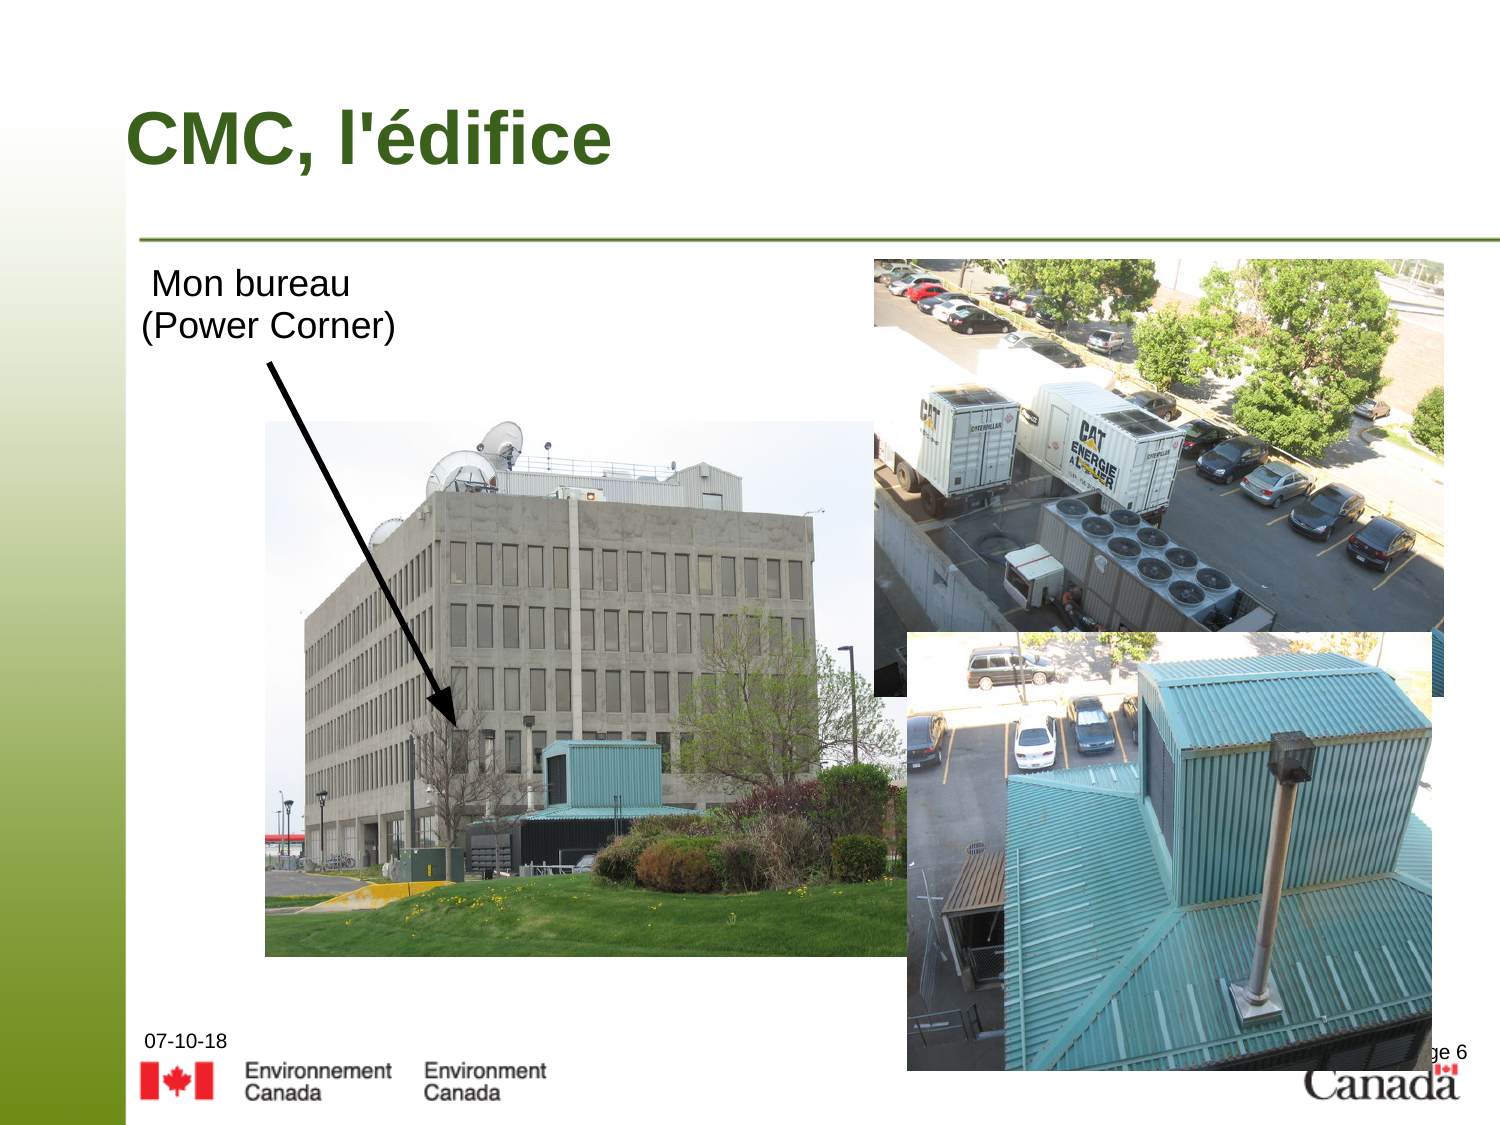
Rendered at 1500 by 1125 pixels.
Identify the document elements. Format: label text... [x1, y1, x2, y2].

text_box Mon bureau (Power Corner) [126, 254, 412, 354]
title CMC, l'édifice [125, 52, 1463, 226]
picture [0, 0, 1500, 1125]
